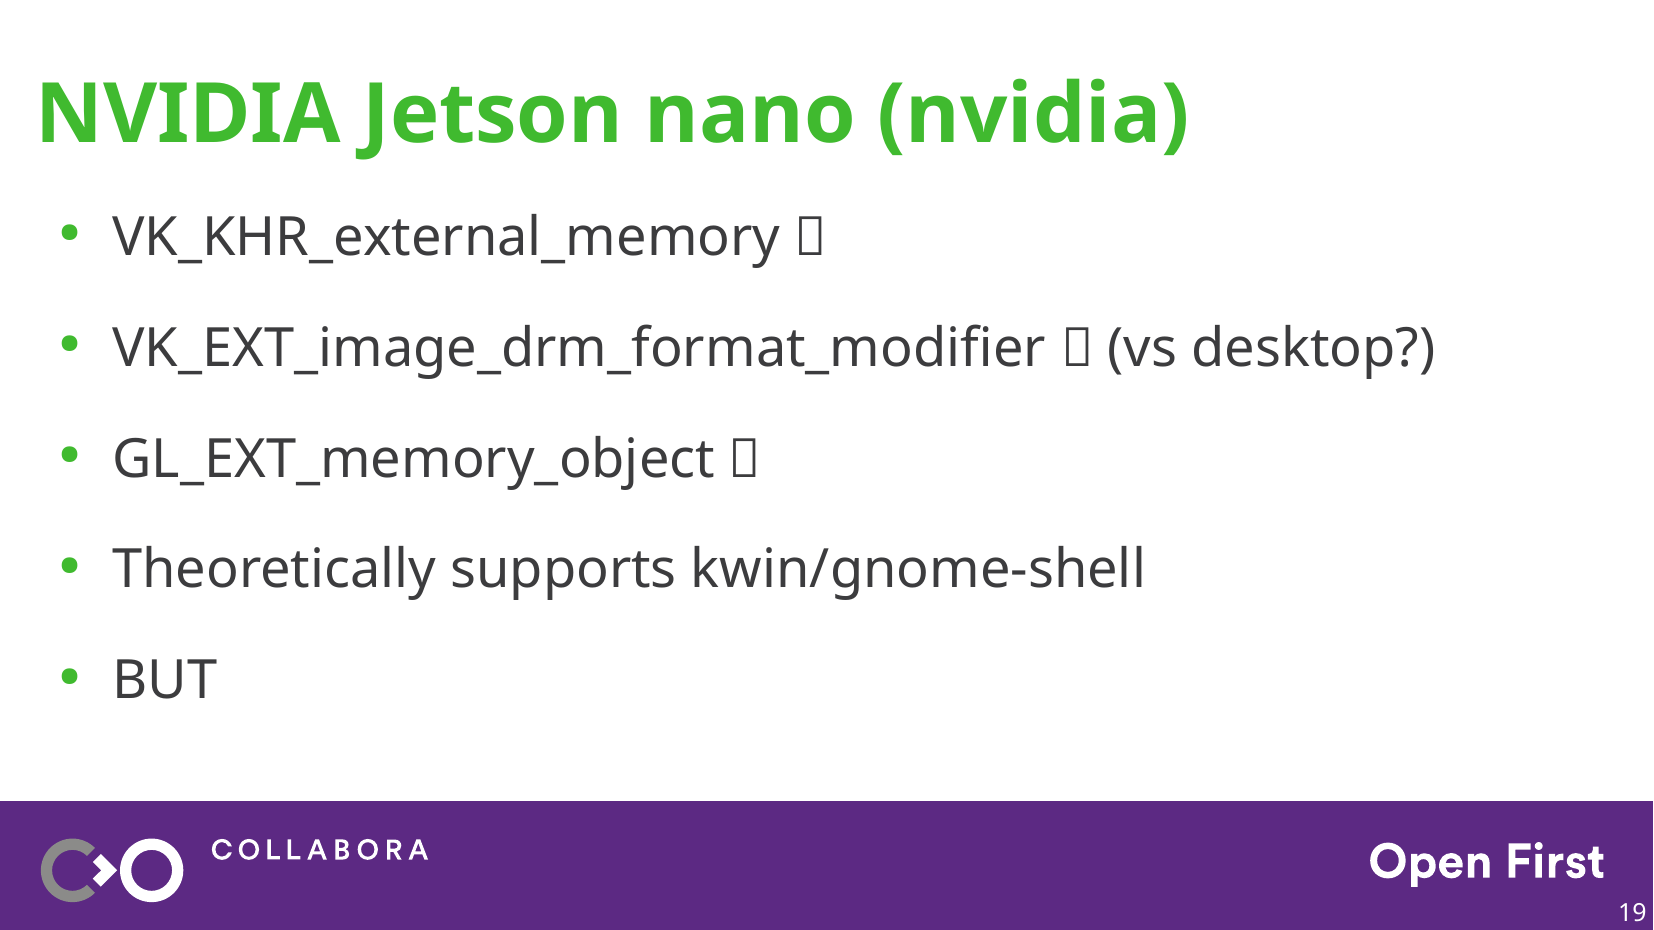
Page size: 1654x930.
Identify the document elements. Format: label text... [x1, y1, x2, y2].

title NVIDIA Jetson nano (nvidia) [35, 61, 1608, 159]
list VK_KHR_external_memory ✅ VK_EXT_image_drm_format_modifier ❌ (vs desktop?) GL_EXT_memory_object ✅ Theoretically supports kwin/gnome-shell BUT [41, 160, 1613, 804]
